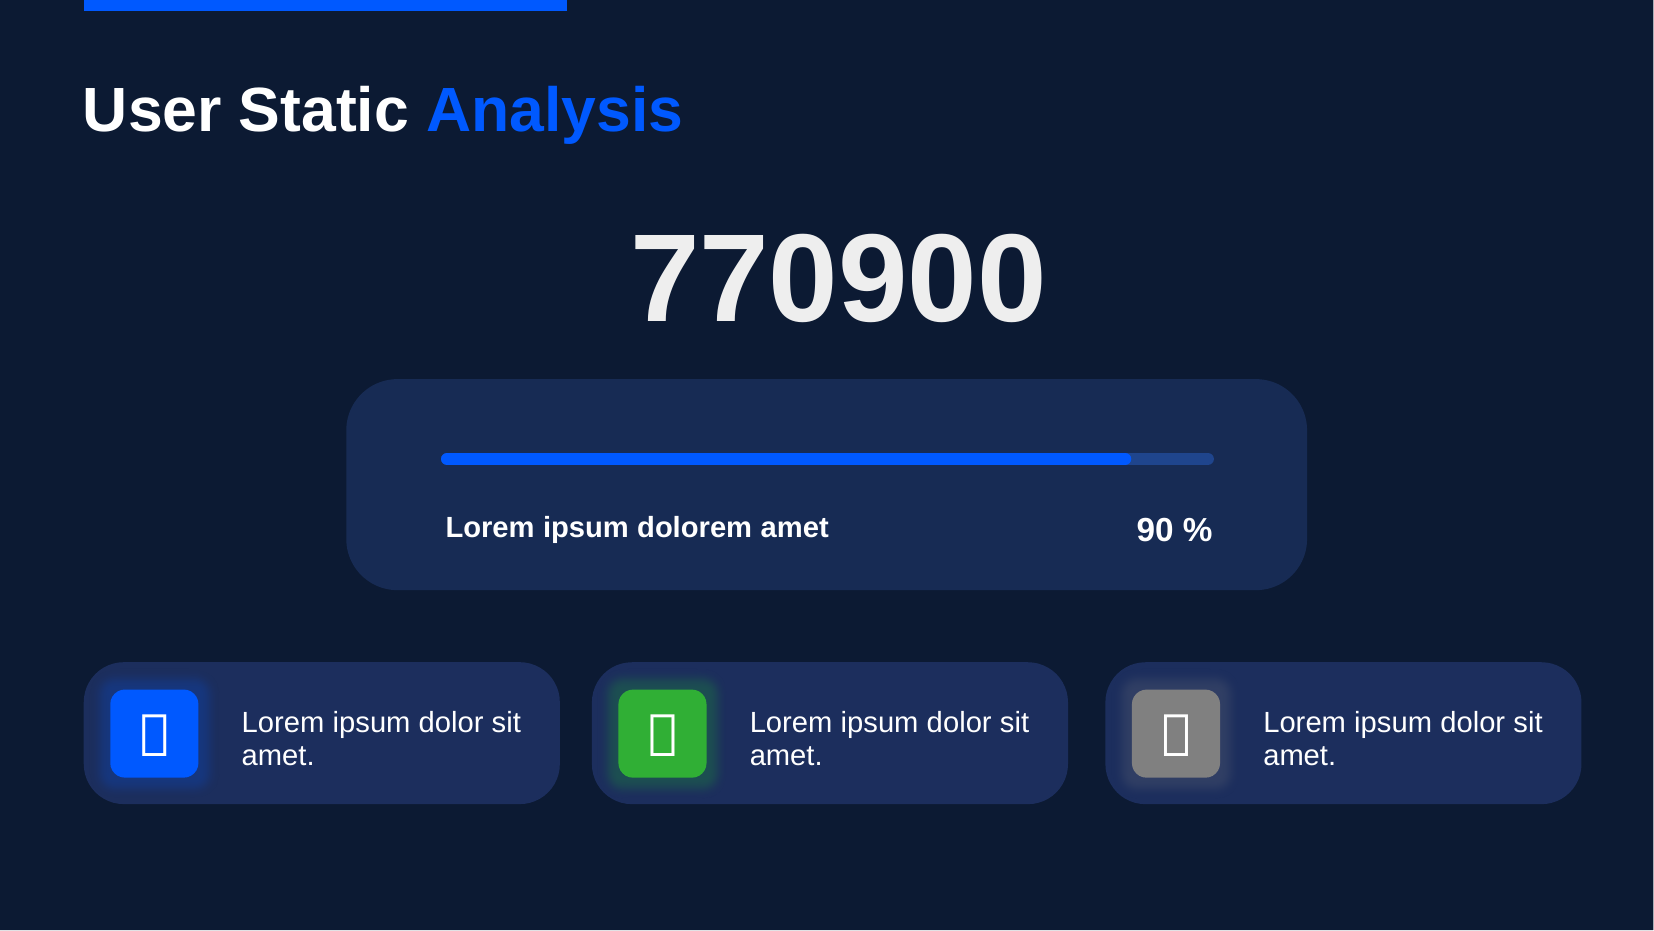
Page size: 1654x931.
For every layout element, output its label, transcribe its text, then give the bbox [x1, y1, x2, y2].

text_box  [110, 689, 199, 778]
text_box  [618, 689, 707, 778]
text_box 770900 [363, 198, 1270, 357]
text_box Lorem ipsum dolorem amet [410, 487, 1079, 569]
text_box [591, 662, 1069, 805]
text_box 90 % [1088, 489, 1213, 570]
text_box Lorem ipsum dolor sit amet. [720, 696, 1036, 782]
title User Static Analysis [82, 75, 1569, 188]
text_box Lorem ipsum dolor sit amet. [1232, 696, 1549, 782]
text_box [1105, 662, 1582, 805]
text_box Lorem ipsum dolor sit amet. [211, 696, 527, 782]
text_box 770900 [206, 696, 213, 782]
text_box [346, 379, 1308, 591]
text_box [83, 662, 560, 805]
text_box  [1131, 689, 1221, 778]
